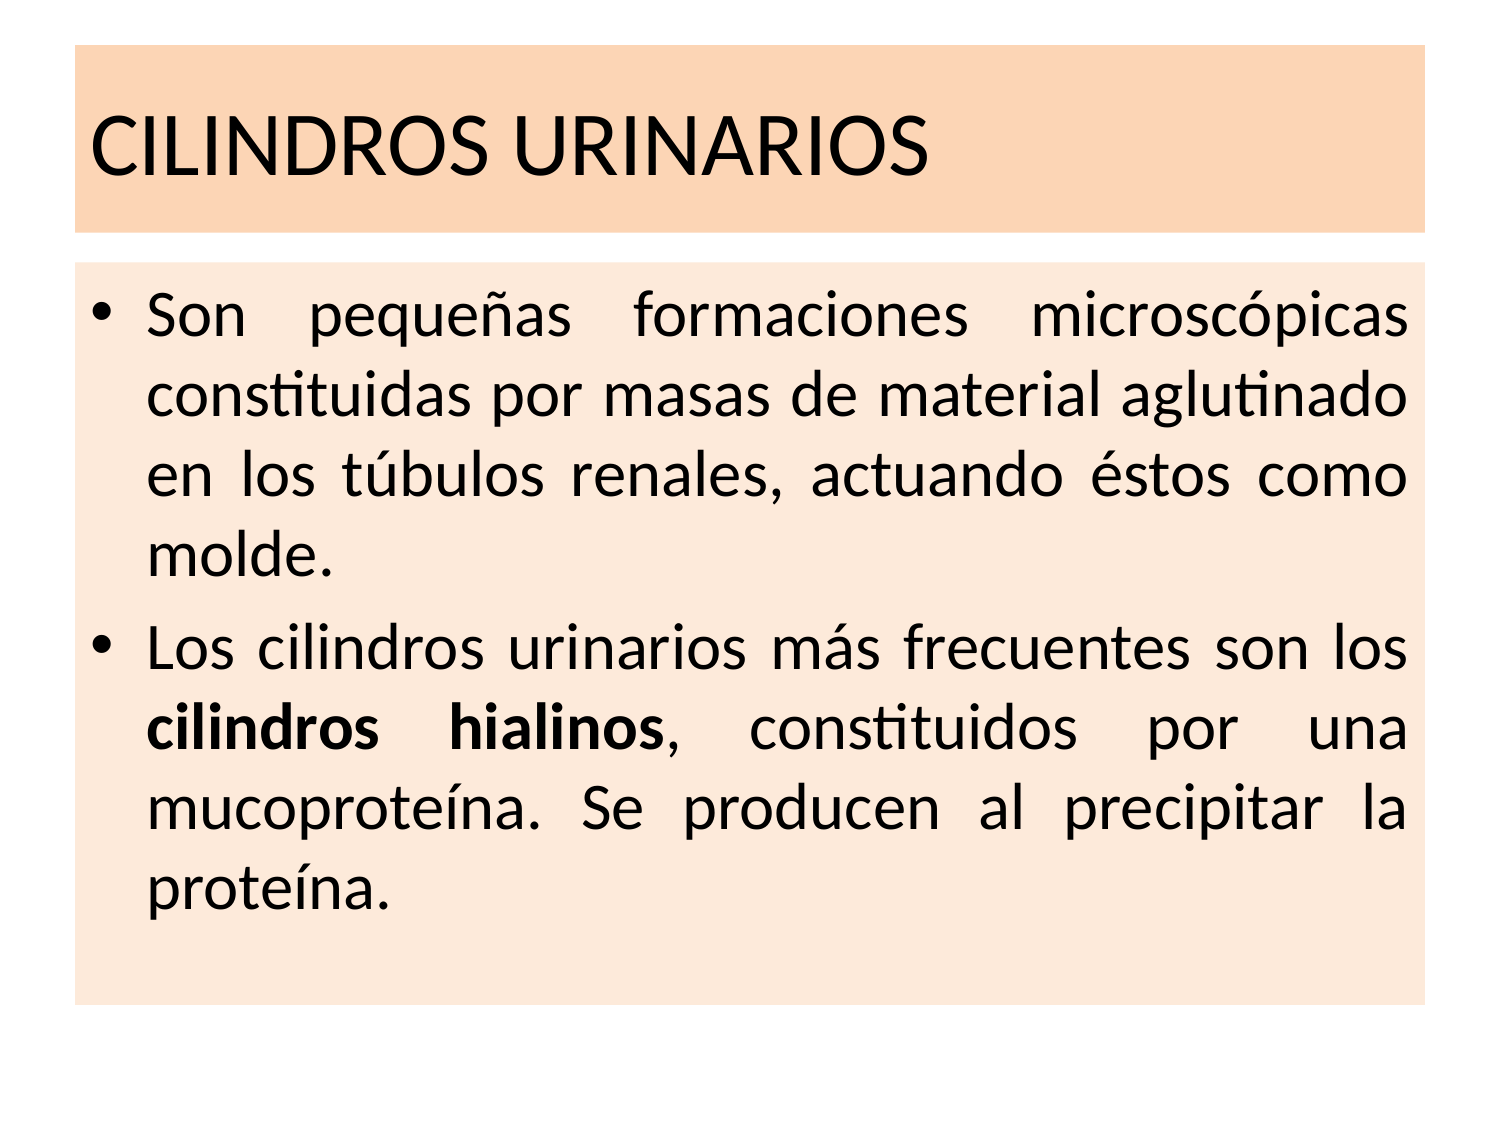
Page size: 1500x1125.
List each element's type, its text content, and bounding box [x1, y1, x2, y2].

title CILINDROS URINARIOS [75, 45, 1425, 233]
list Son pequeñas formaciones microscópicas constituidas por masas de material aglutinado en los túbulos renales, actuando éstos como molde. Los cilindros urinarios más frecuentes son los cilindros hialinos, constituidos por una mucoproteína. Se producen al precipitar la proteína. [75, 262, 1425, 1005]
